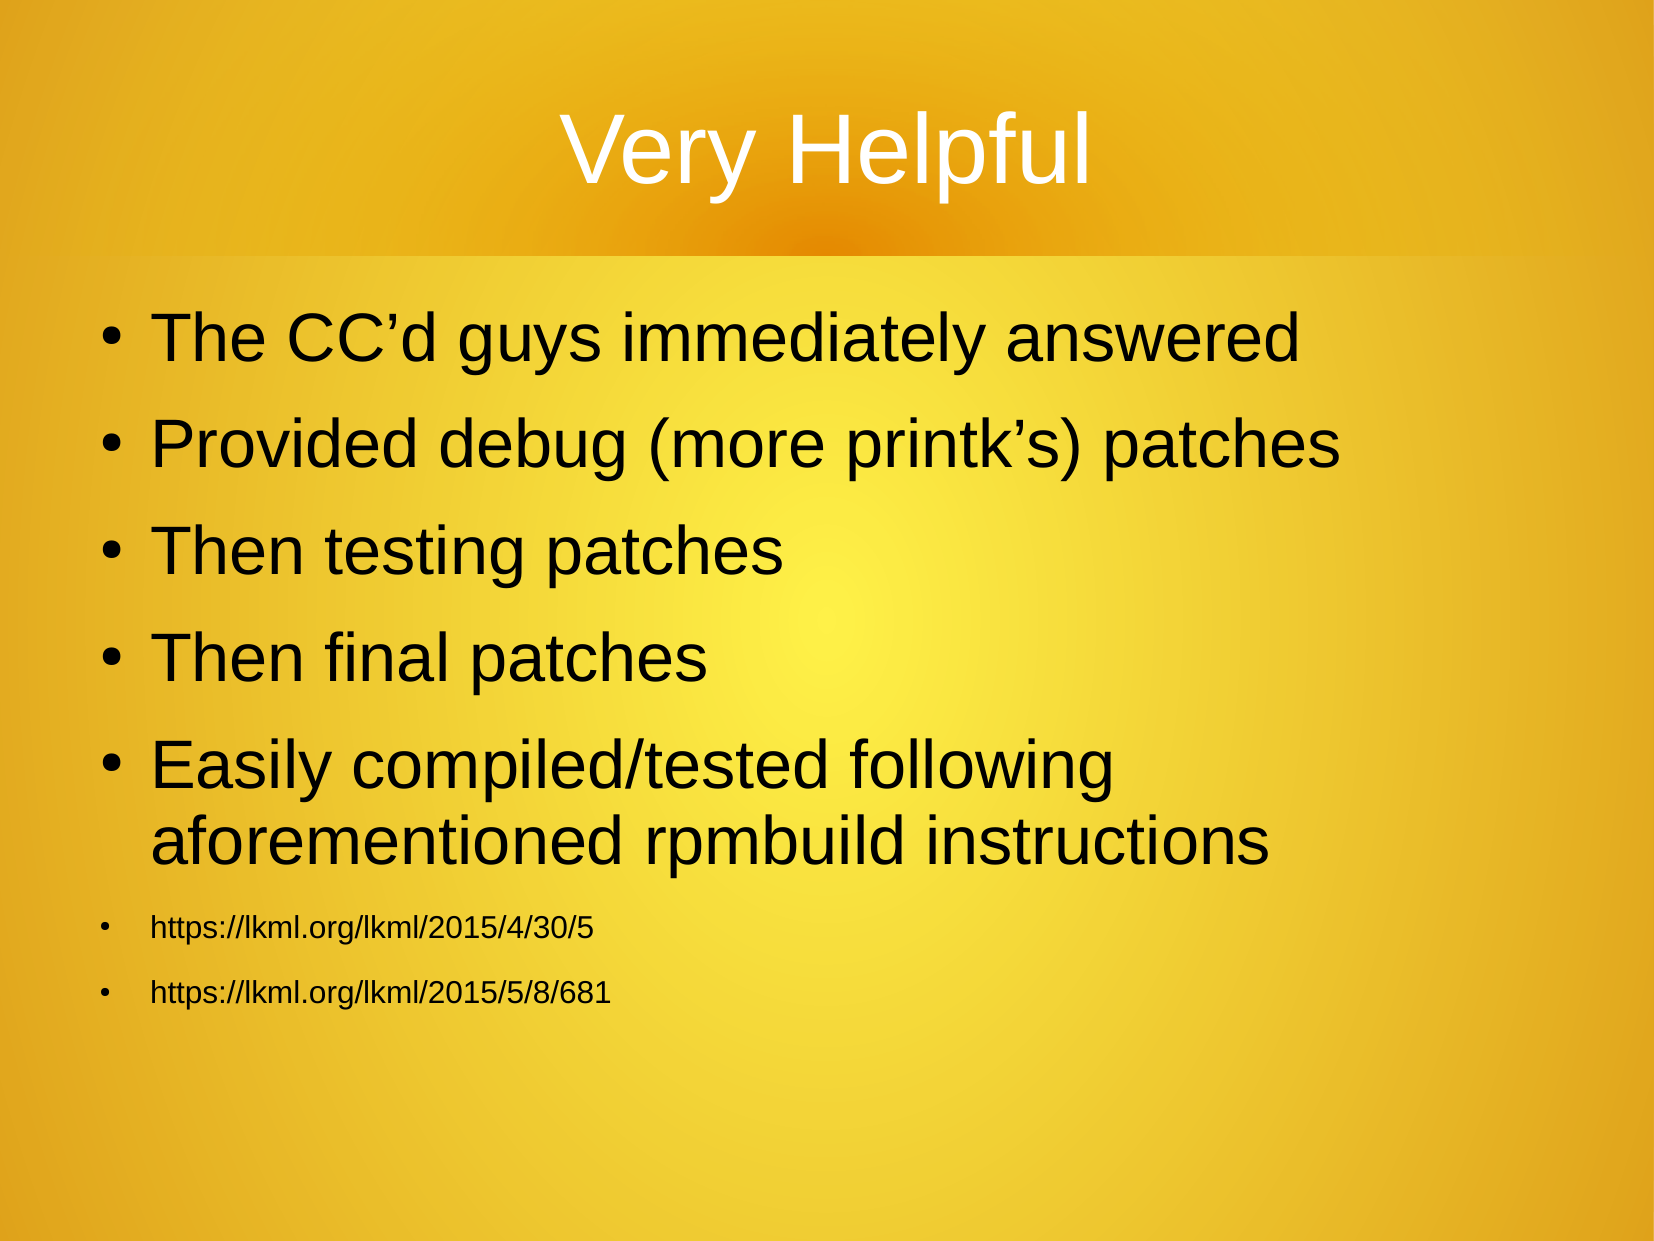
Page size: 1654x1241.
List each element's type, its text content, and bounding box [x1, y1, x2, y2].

title Very Helpful [82, 47, 1571, 252]
list The CC’d guys immediately answered Provided debug (more printk’s) patches Then testing patches Then final patches Easily compiled/tested following aforementioned rpmbuild instructions https://lkml.org/lkml/2015/4/30/5 https://lkml.org/lkml/2015/5/8/681 [82, 299, 1571, 1019]
